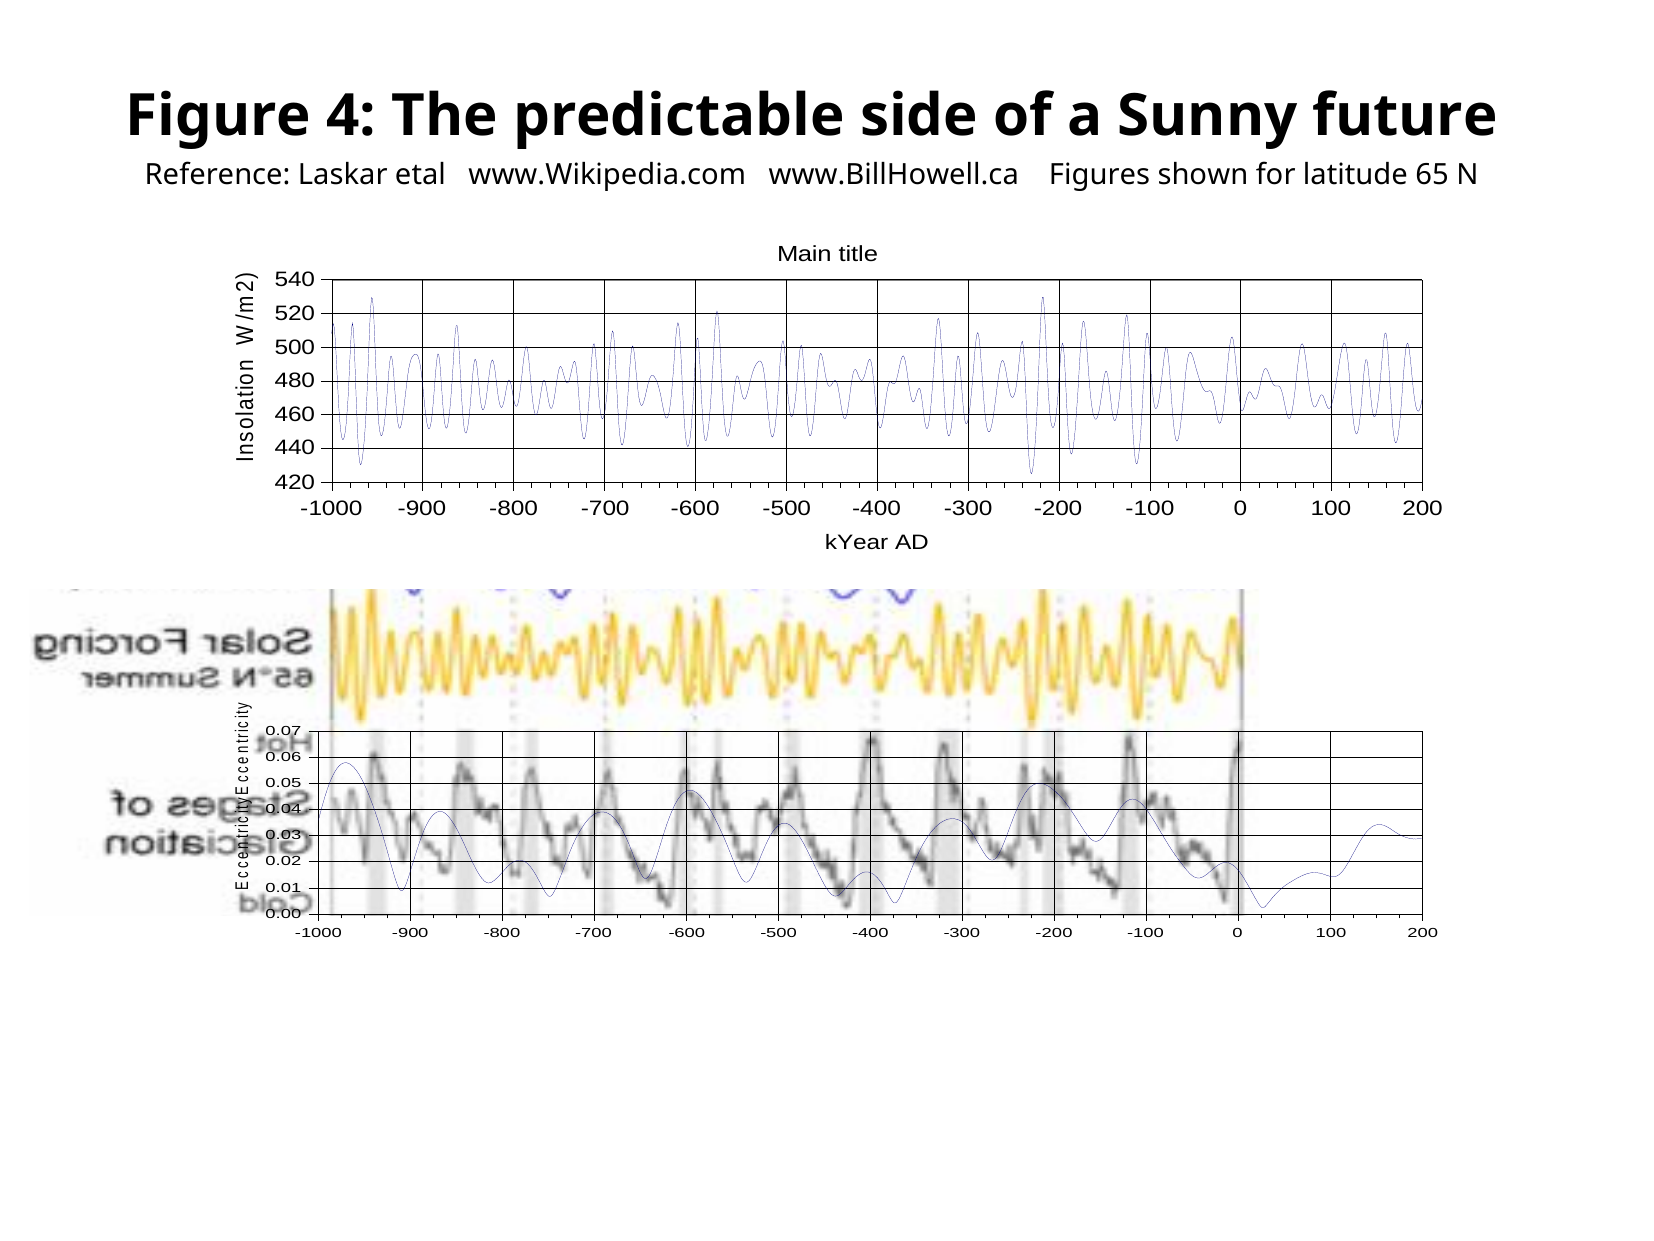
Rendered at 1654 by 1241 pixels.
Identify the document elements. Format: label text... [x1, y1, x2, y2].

picture [206, 236, 1447, 561]
picture [29, 589, 1447, 945]
text_box Figure 4: The predictable side of a Sunny future Reference: Laskar etal www.Wikipedia.com www.BillHowell.ca Figures shown for latitude 65 N [88, 66, 1536, 237]
